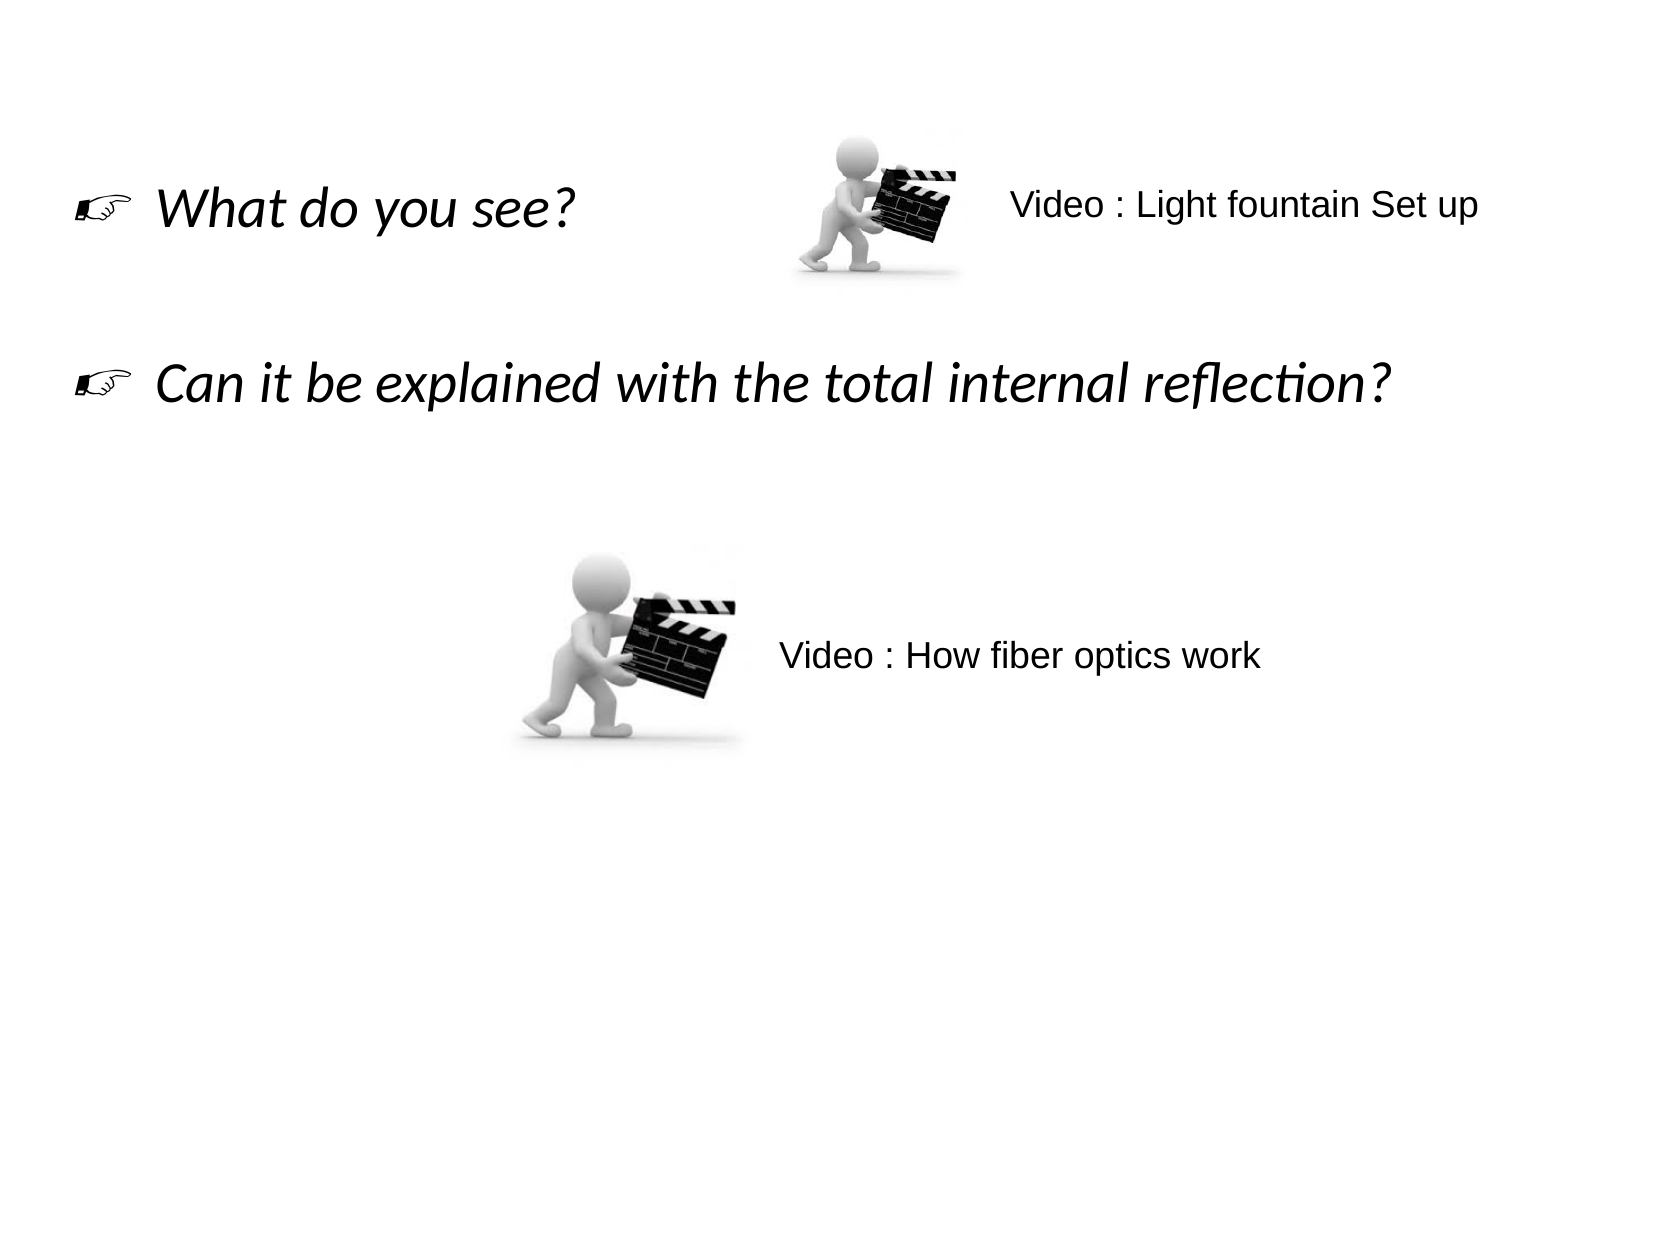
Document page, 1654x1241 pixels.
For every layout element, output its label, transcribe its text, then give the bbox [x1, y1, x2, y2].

text_box Video : How fiber optics work [764, 627, 1275, 685]
picture [783, 108, 970, 295]
picture [501, 516, 755, 770]
text_box Video : Light fountain Set up [995, 176, 1495, 233]
text_box  What do you see?  Can it be explained with the total internal reflection? [53, 176, 1519, 477]
